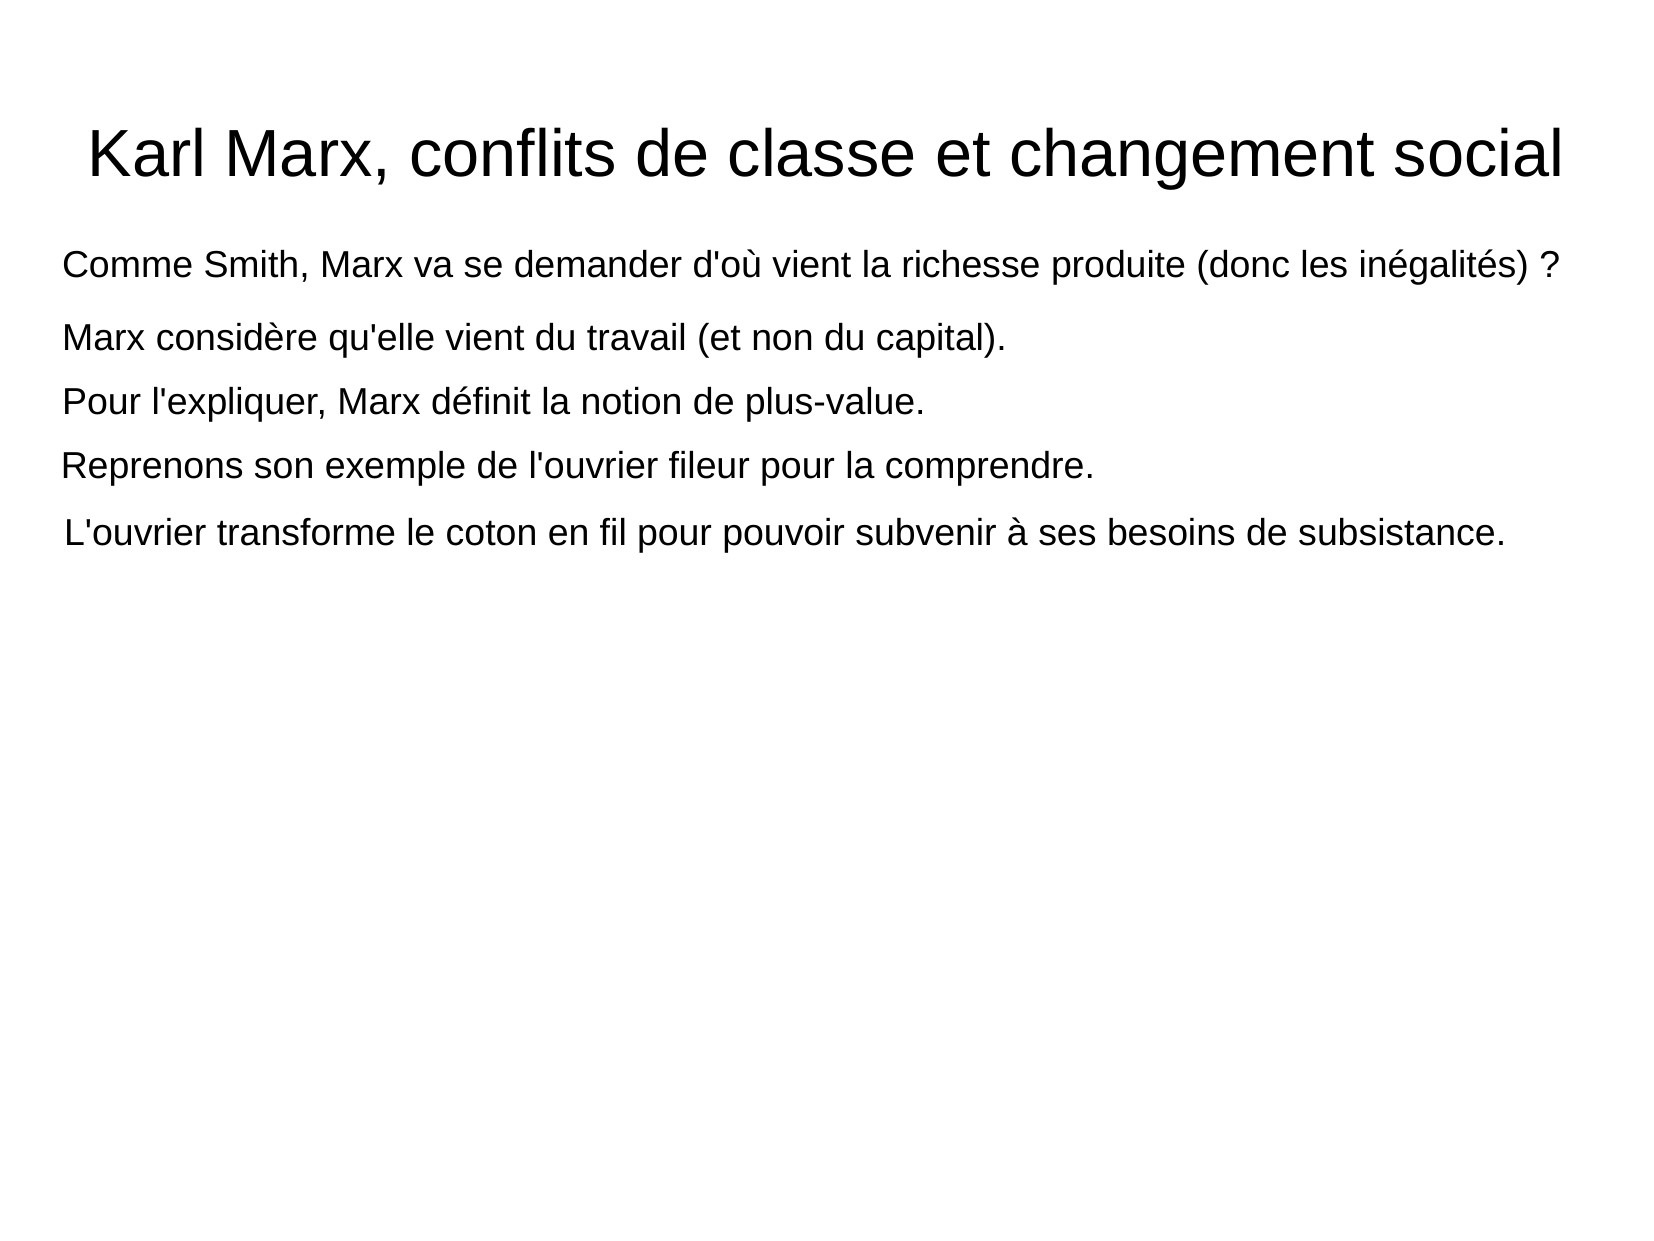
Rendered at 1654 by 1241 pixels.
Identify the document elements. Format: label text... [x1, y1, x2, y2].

text_box Pour l'expliquer, Marx définit la notion de plus-value. [47, 373, 943, 431]
text_box Comme Smith, Marx va se demander d'où vient la richesse produite (donc les inégalités) ? [47, 236, 1579, 294]
text_box Marx considère qu'elle vient du travail (et non du capital). [47, 308, 1025, 366]
title Karl Marx, conflits de classe et changement social [82, 56, 1571, 236]
text_box L'ouvrier transforme le coton en fil pour pouvoir subvenir à ses besoins de subsistance. [49, 503, 1542, 561]
text_box Reprenons son exemple de l'ouvrier fileur pour la comprendre. [46, 437, 1123, 494]
